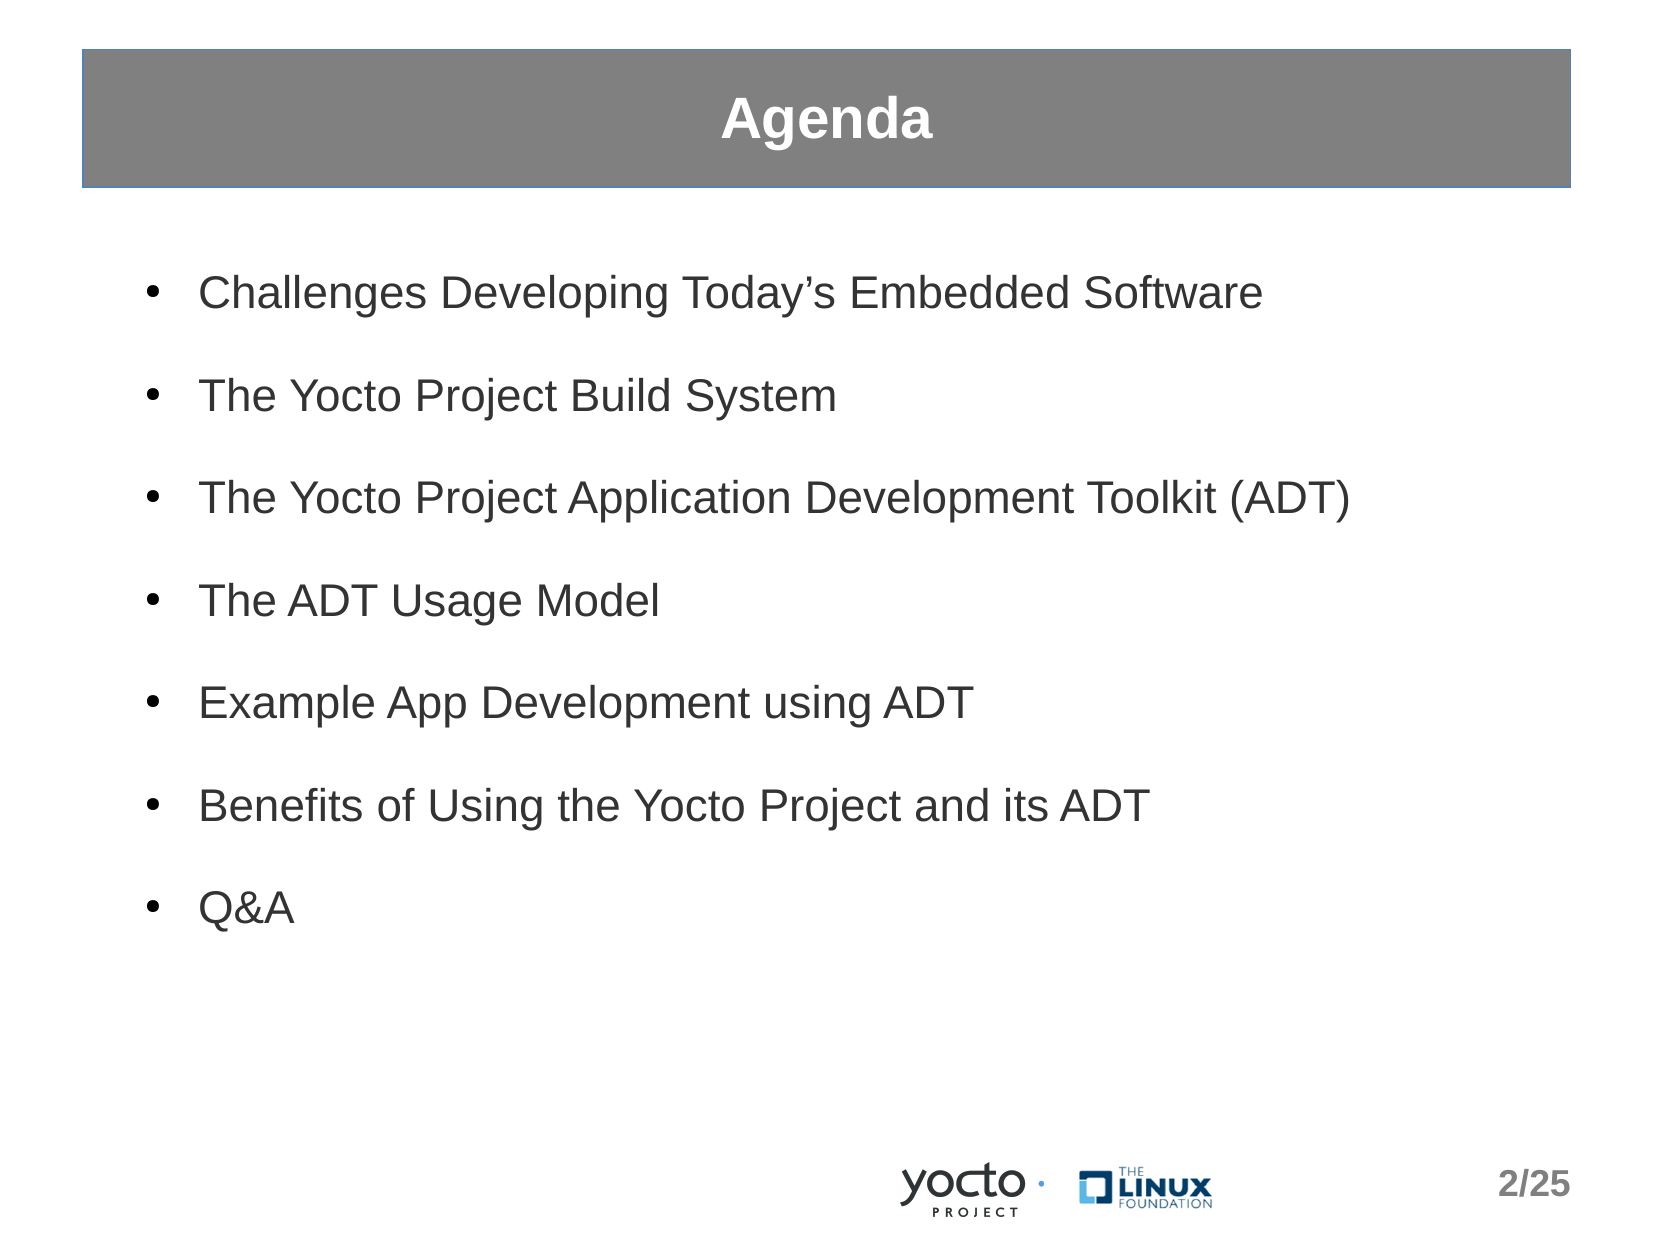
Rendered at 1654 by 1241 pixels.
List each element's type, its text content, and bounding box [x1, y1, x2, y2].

picture [1075, 1162, 1215, 1211]
text_box Challenges Developing Today’s Embedded Software The Yocto Project Build System The Yocto Project Application Development Toolkit (ADT) The ADT Usage Model Example App Development using ADT Benefits of Using the Yocto Project and its ADT Q&A [112, 259, 1541, 1088]
title Agenda [82, 49, 1571, 188]
picture [900, 1162, 1044, 1217]
